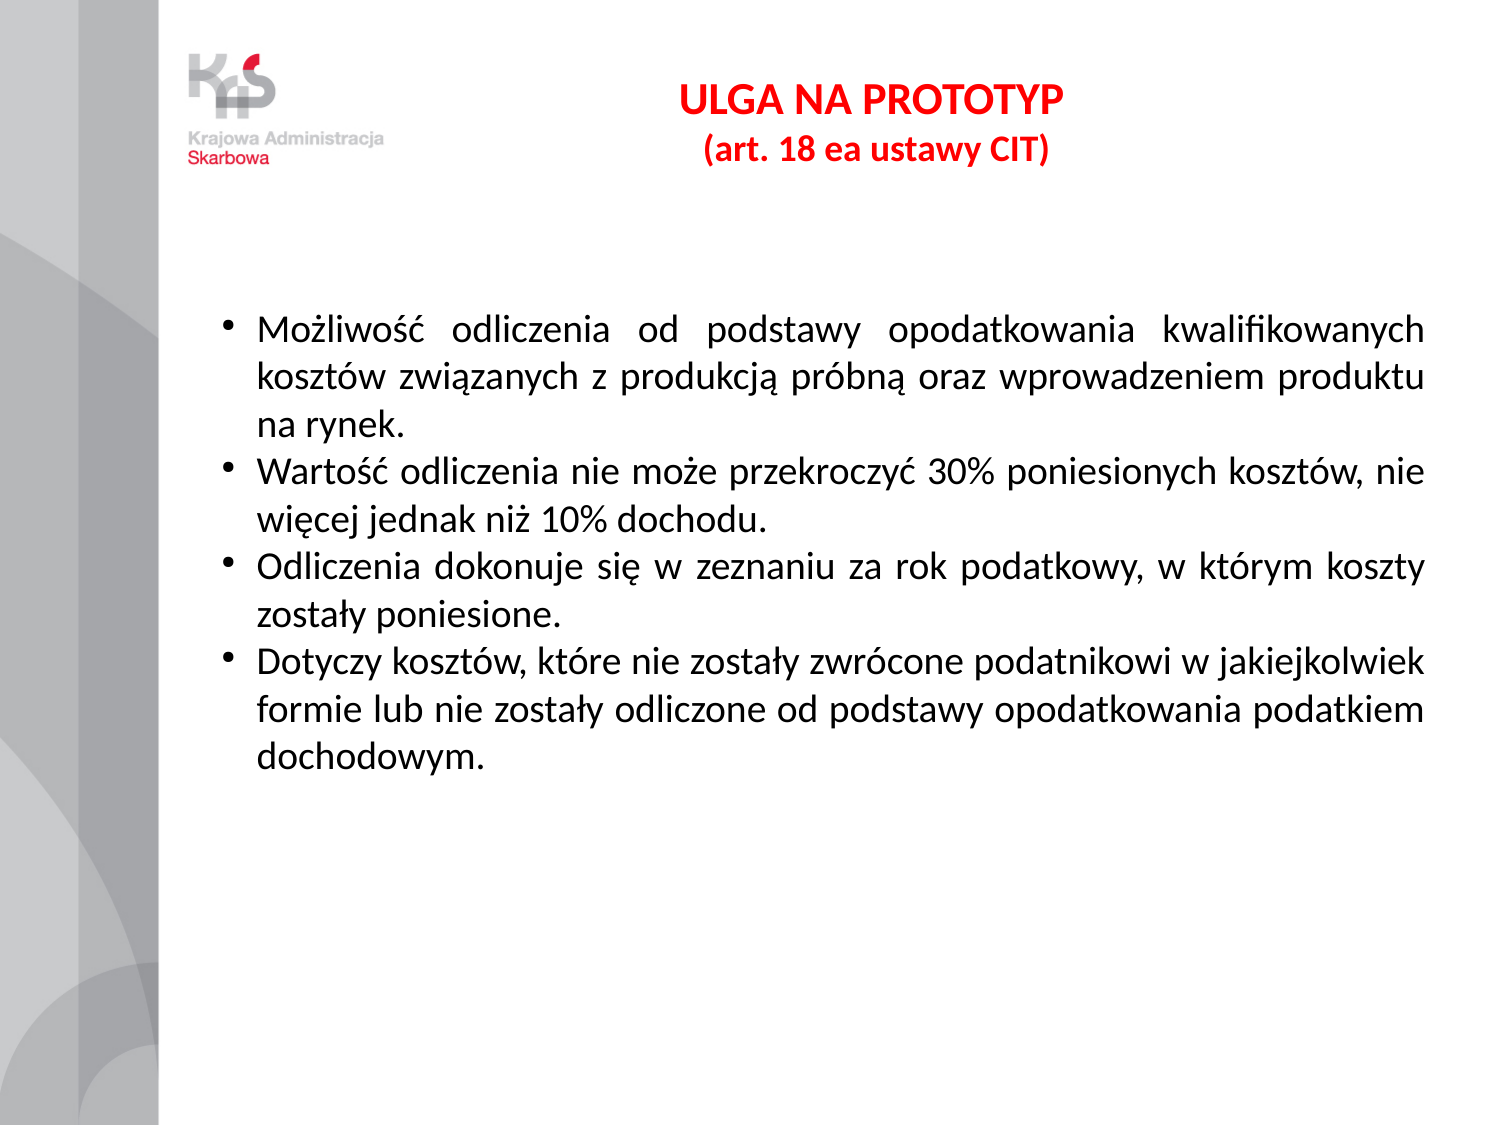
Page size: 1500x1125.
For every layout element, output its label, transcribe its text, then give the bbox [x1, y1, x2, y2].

title ULGA NA PROTOTYP (art. 18 ea ustawy CIT) [383, 61, 1370, 178]
picture [0, 0, 1500, 1125]
text_box Możliwość odliczenia od podstawy opodatkowania kwalifikowanych kosztów związanych z produkcją próbną oraz wprowadzeniem produktu na rynek. Wartość odliczenia nie może przekroczyć 30% poniesionych kosztów, nie więcej jednak niż 10% dochodu. Odliczenia dokonuje się w zeznaniu za rok podatkowy, w którym koszty zostały poniesione. Dotyczy kosztów, które nie zostały zwrócone podatnikowi w jakiejkolwiek formie lub nie zostały odliczone od podstawy opodatkowania podatkiem dochodowym. [206, 295, 1442, 885]
